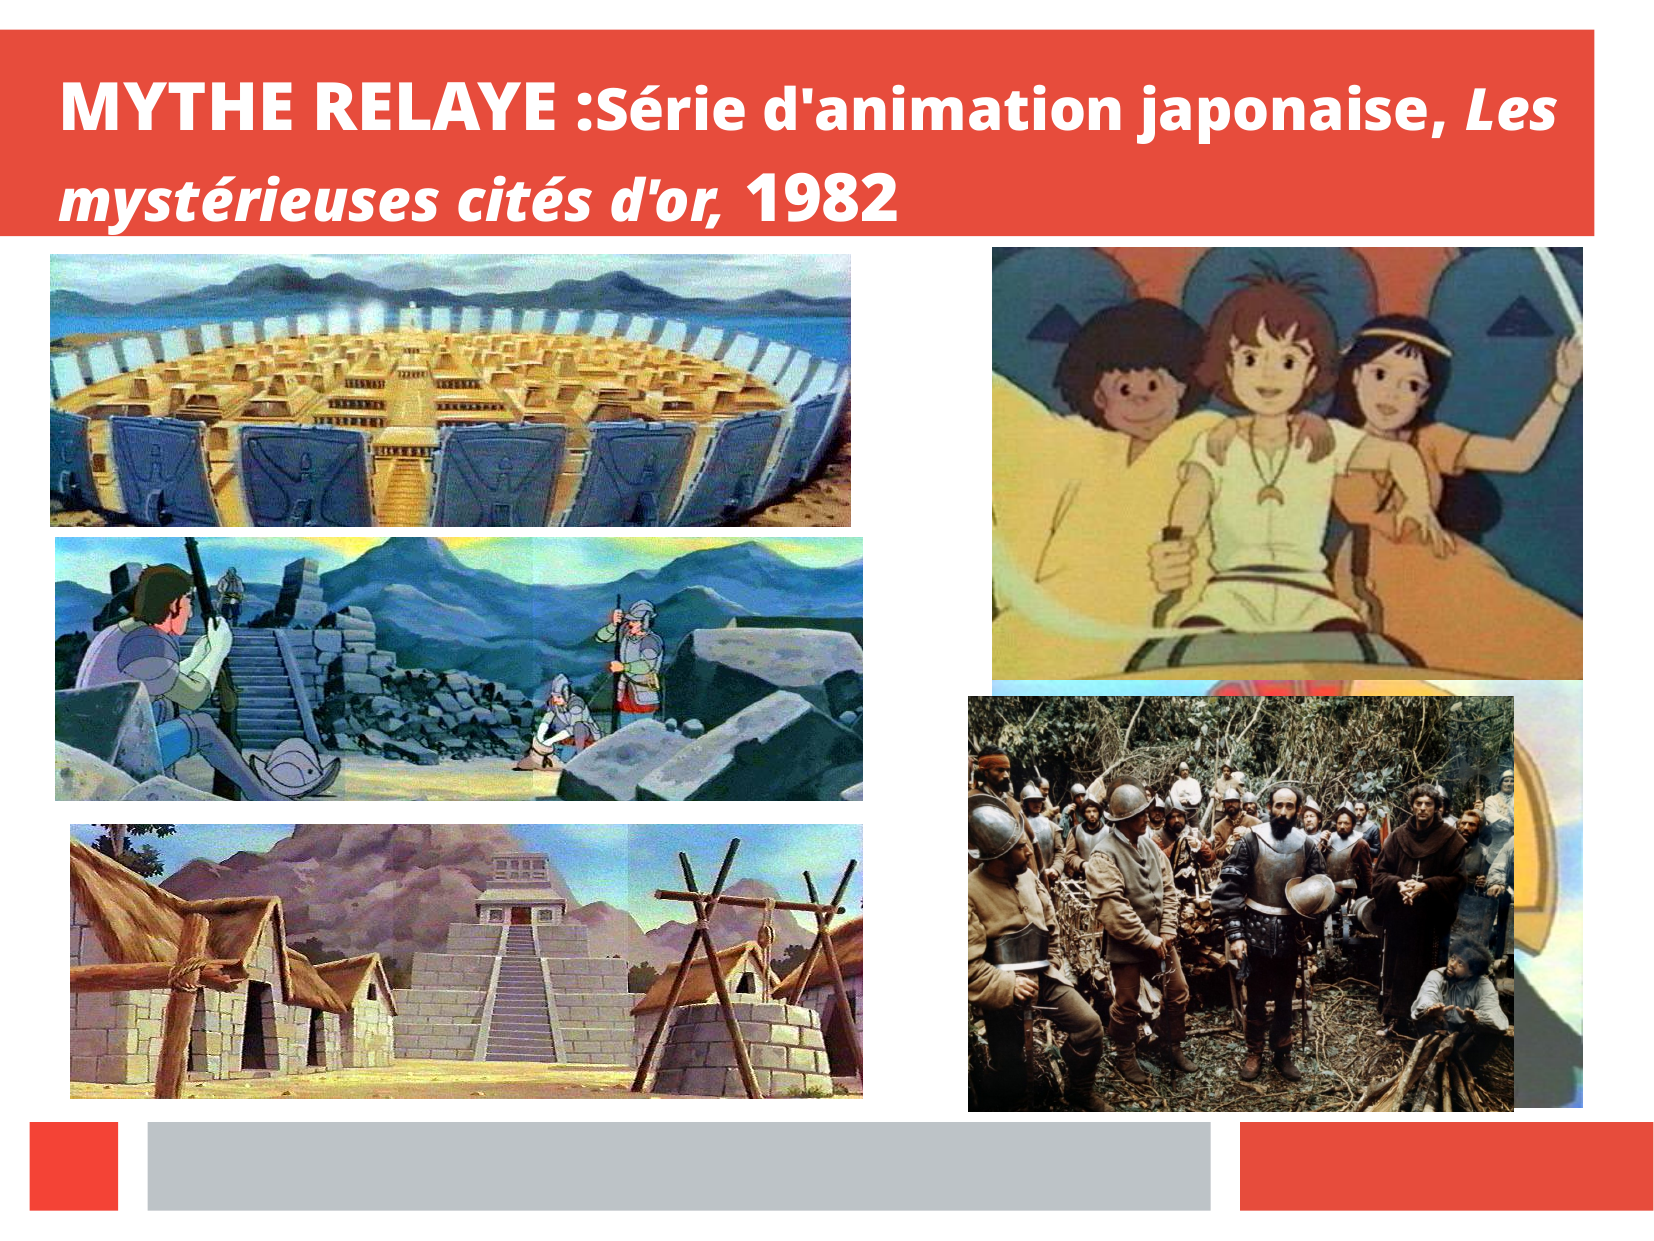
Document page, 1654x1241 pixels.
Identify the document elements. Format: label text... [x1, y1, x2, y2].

picture [968, 247, 1583, 1112]
picture [70, 824, 863, 1099]
title MYTHE RELAYE :Série d'animation japonaise, Les mystérieuses cités d'or, 1982 [59, 59, 1595, 207]
picture [55, 537, 863, 801]
picture [50, 254, 851, 527]
